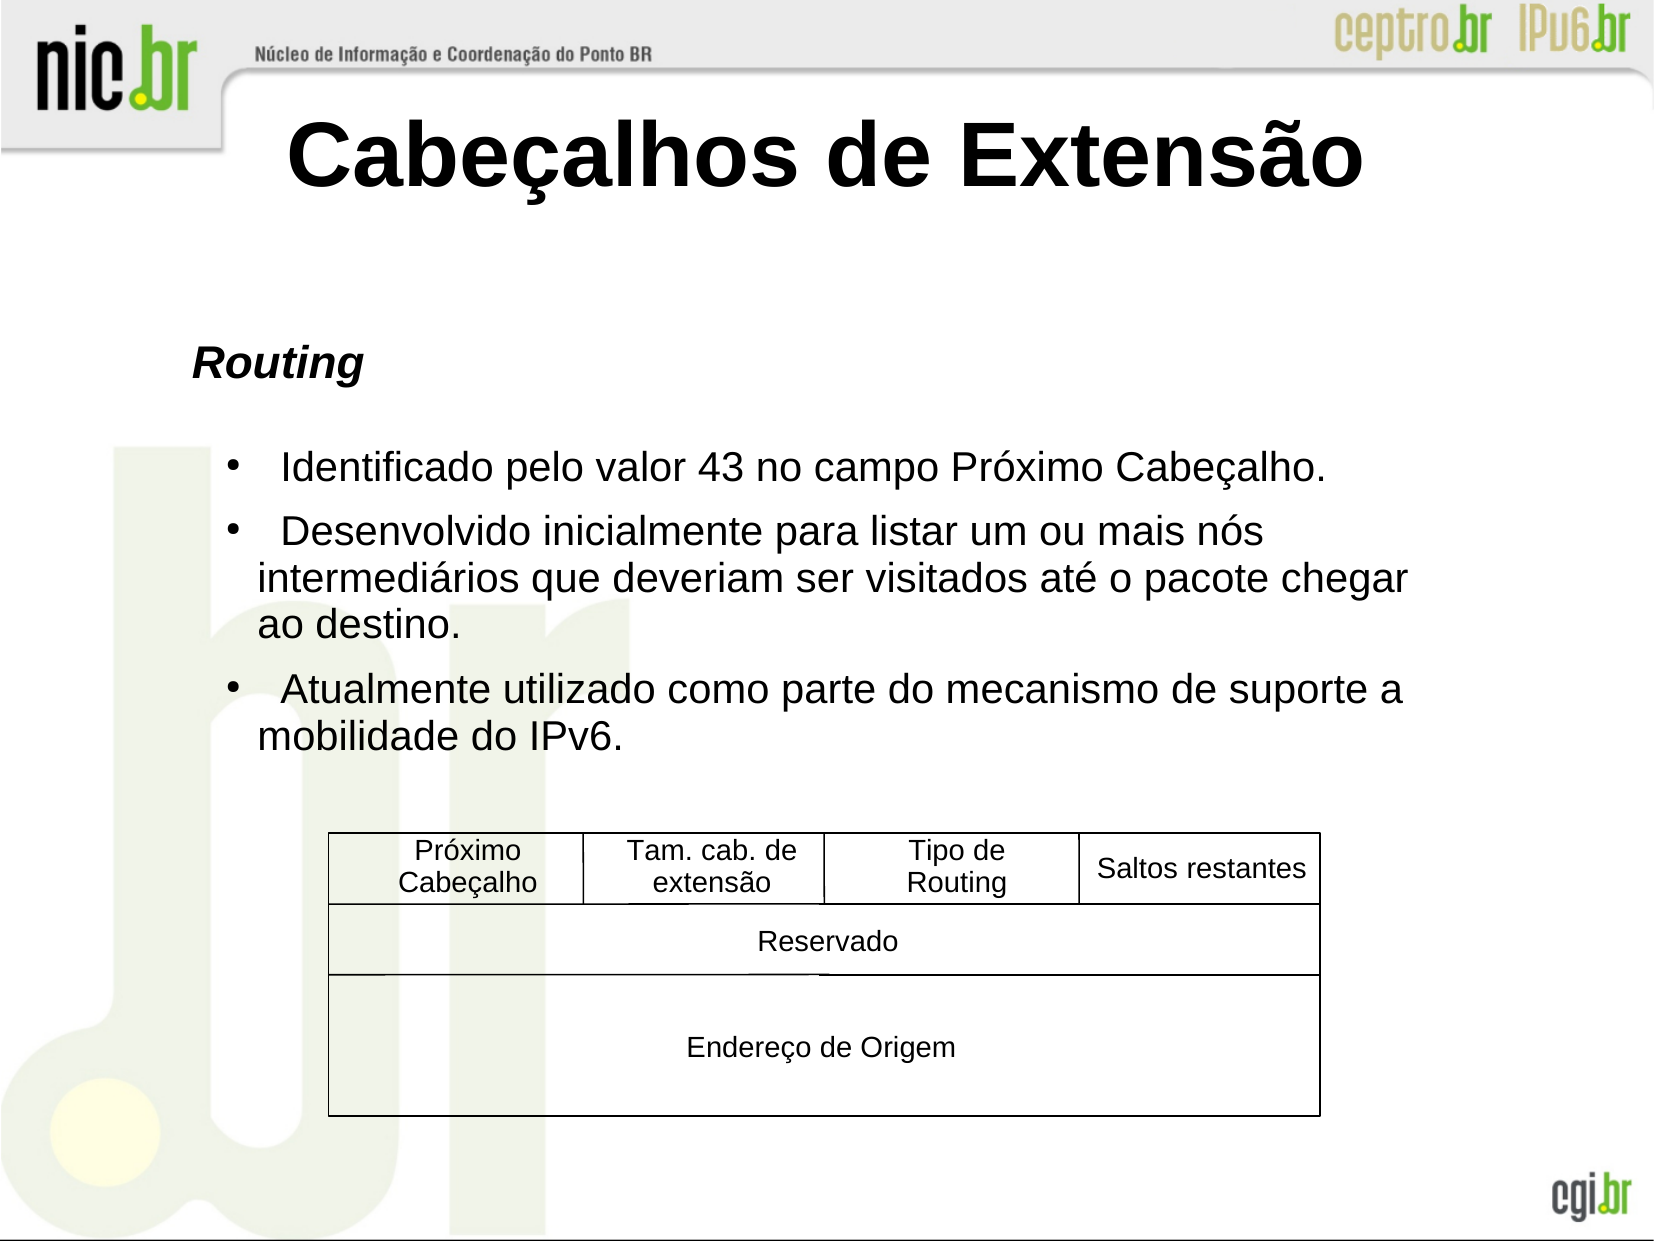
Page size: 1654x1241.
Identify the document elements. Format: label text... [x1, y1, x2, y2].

text_box Saltos restantes [1078, 844, 1326, 893]
text_box Endereço de Origem [671, 1023, 978, 1072]
text_box Reservado [742, 917, 936, 966]
text_box Routing Identificado pelo valor 43 no campo Próximo Cabeçalho. Desenvolvido inicialmente para listar um ou mais nós intermediários que deveriam ser visitados até o pacote chegar ao destino. Atualmente utilizado como parte do mecanismo de suporte a mobilidade do IPv6. [177, 330, 1477, 384]
text_box Tam. cab. de extensão [589, 827, 836, 921]
text_box Próximo Cabeçalho [364, 826, 572, 916]
picture [0, 0, 1654, 1241]
text_box Tipo de Routing [889, 826, 1025, 907]
text_box Cabeçalhos de Extensão [88, 97, 1565, 215]
